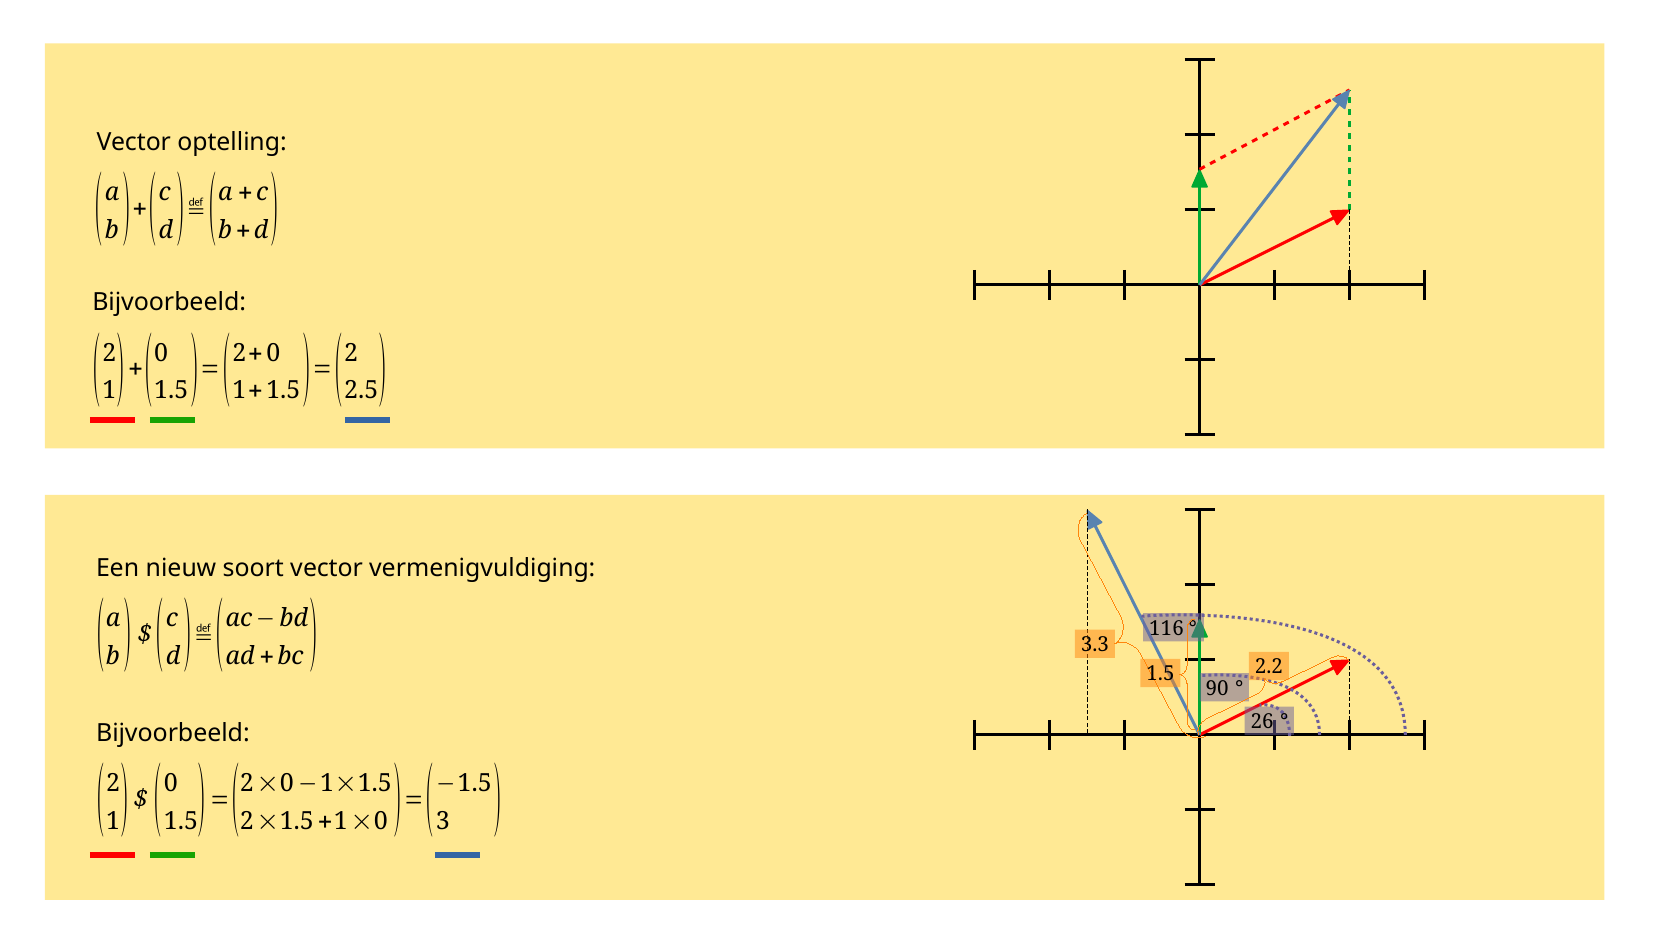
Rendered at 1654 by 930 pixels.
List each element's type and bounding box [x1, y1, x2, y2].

chart [89, 715, 509, 840]
chart [1244, 706, 1294, 735]
chart [1143, 613, 1204, 642]
chart [1074, 629, 1115, 658]
chart [89, 550, 606, 675]
chart [1140, 658, 1181, 688]
chart [86, 284, 394, 409]
text_box [44, 43, 1605, 449]
chart [1200, 651, 1289, 702]
text_box [44, 494, 1605, 900]
chart [88, 124, 295, 249]
